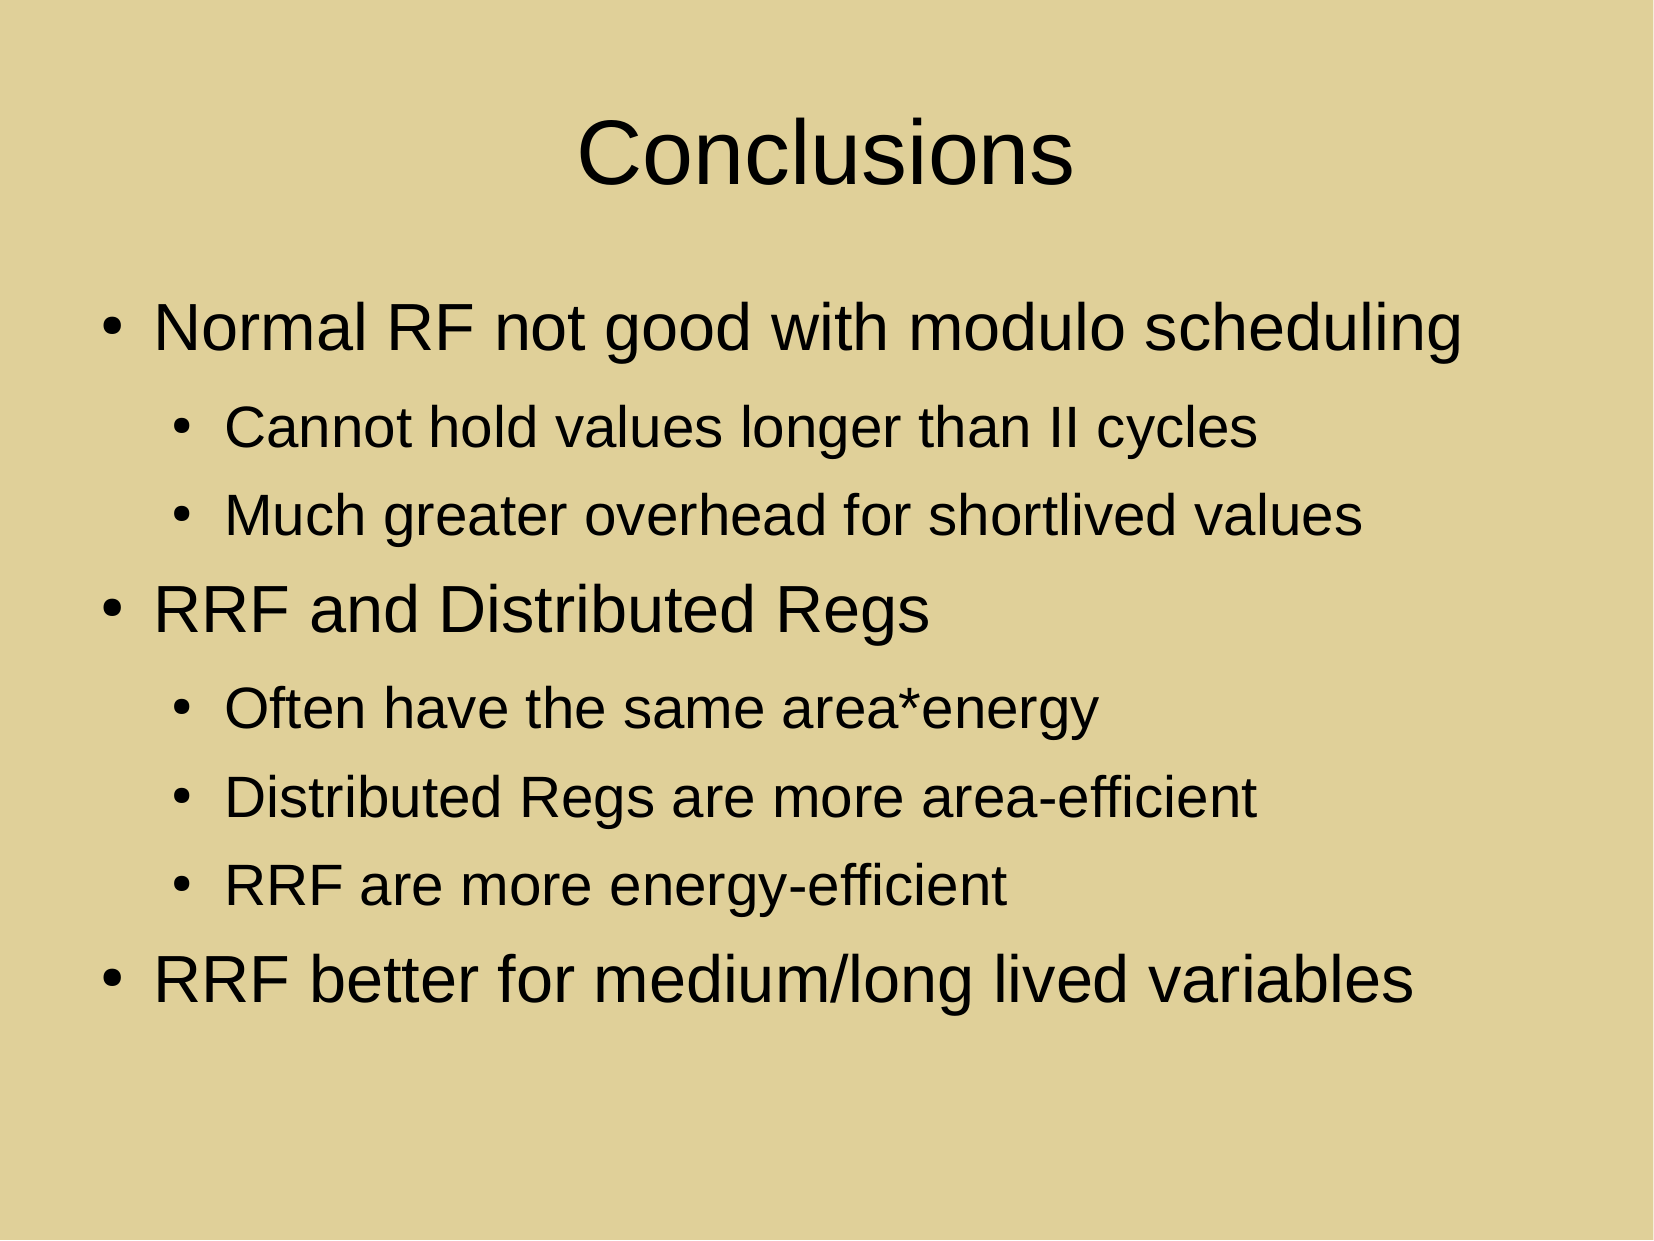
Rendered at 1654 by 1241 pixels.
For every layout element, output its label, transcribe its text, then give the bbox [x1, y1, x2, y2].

list Normal RF not good with modulo scheduling Cannot hold values longer than II cycles Much greater overhead for shortlived values RRF and Distributed Regs Often have the same area*energy Distributed Regs are more area-efficient RRF are more energy-efficient RRF better for medium/long lived variables [82, 290, 1571, 1109]
title Conclusions [82, 49, 1571, 257]
